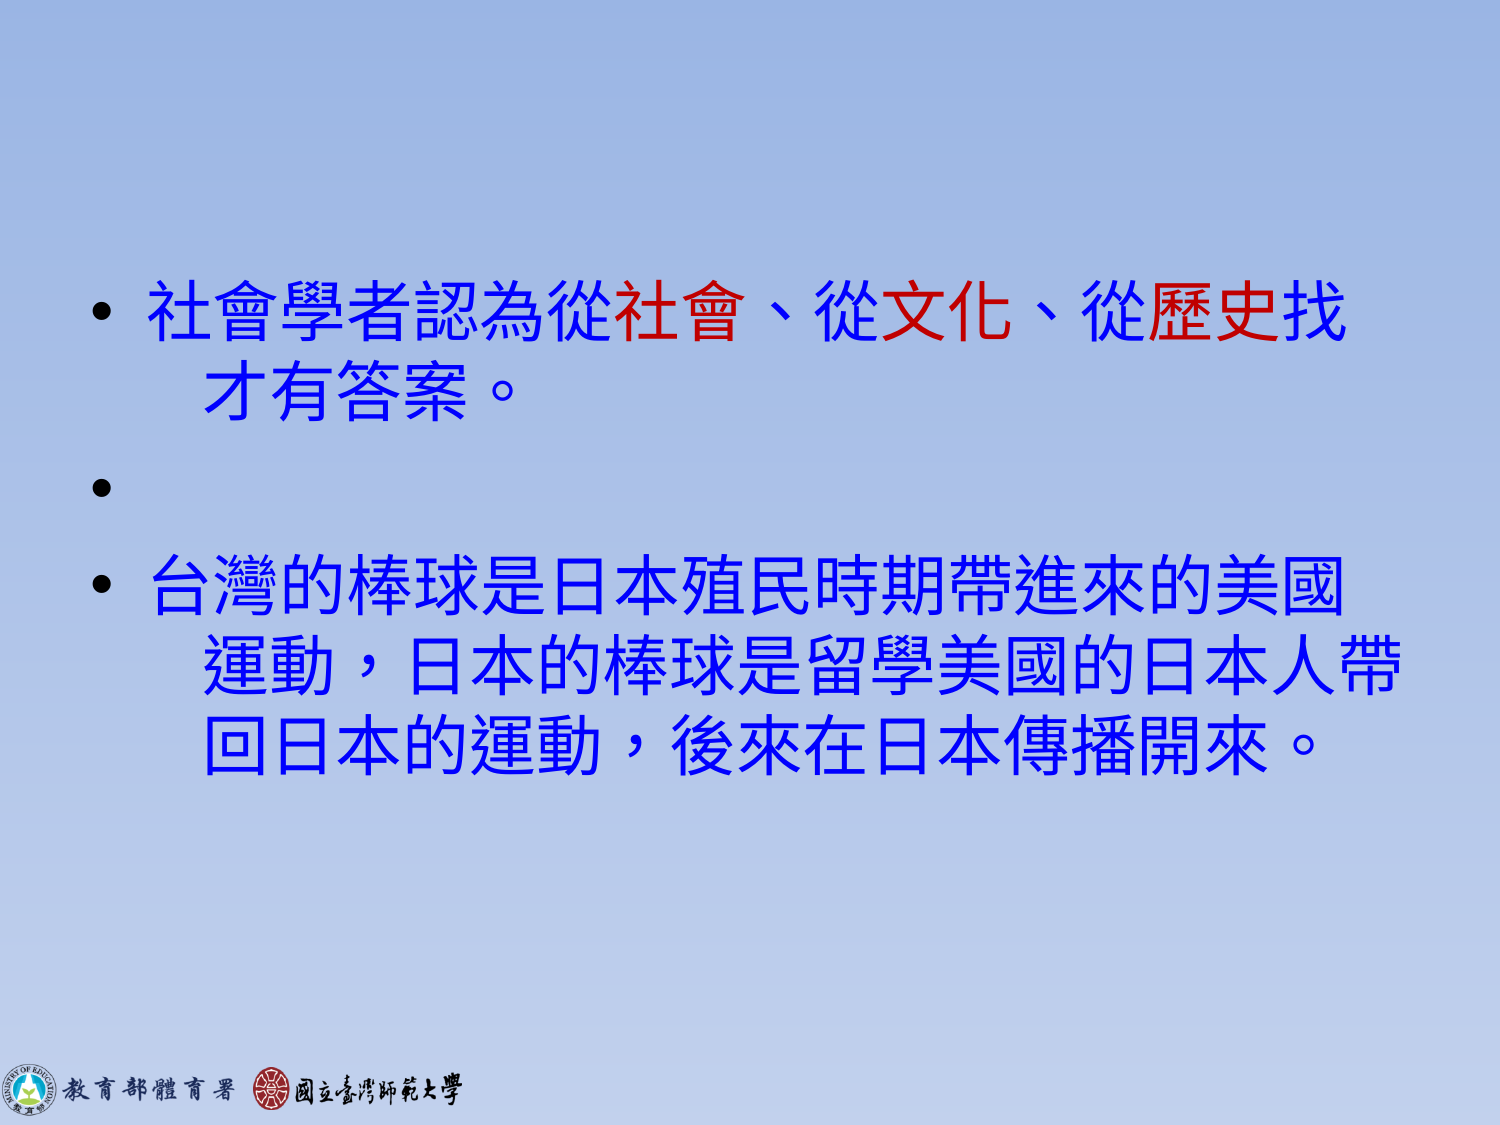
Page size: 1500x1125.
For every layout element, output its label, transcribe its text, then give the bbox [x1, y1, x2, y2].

list 社會學者認為從社會、從文化、從歷史找才有答案。 台灣的棒球是日本殖民時期帶進來的美國運動，日本的棒球是留學美國的日本人帶回日本的運動，後來在日本傳播開來。 [75, 262, 1426, 1005]
